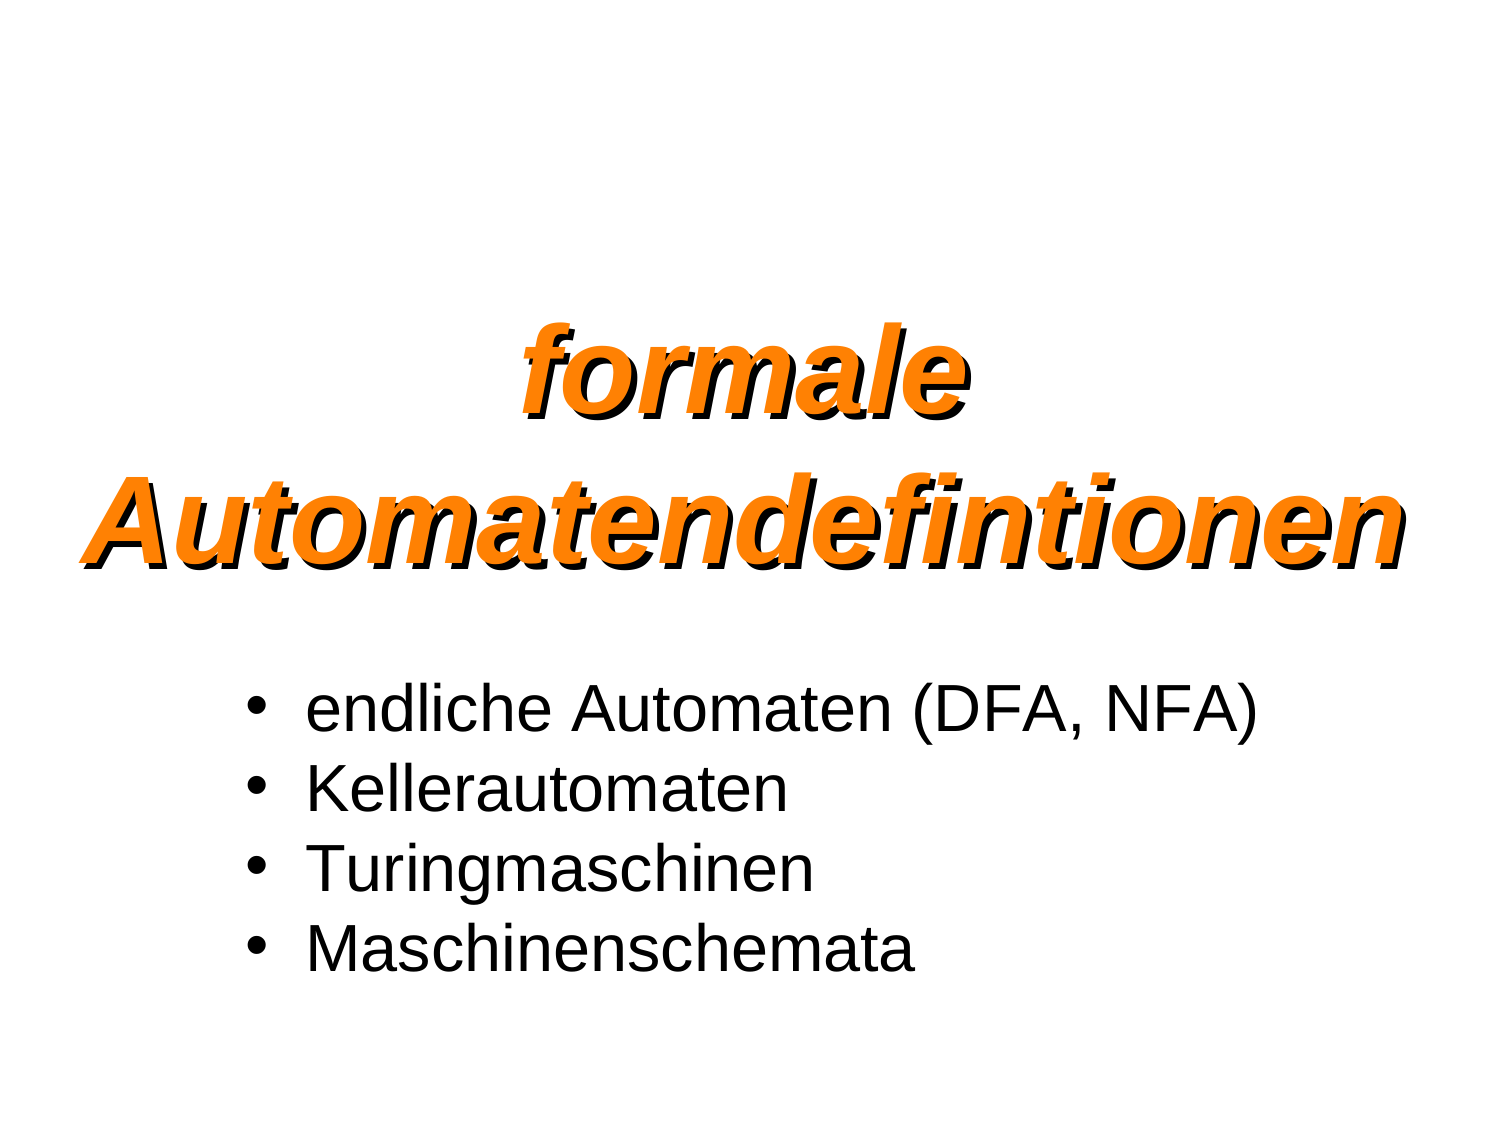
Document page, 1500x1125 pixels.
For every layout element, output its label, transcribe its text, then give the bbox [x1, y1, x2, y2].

title formale Automatendefintionen [29, 255, 1459, 622]
text_box endliche Automaten (DFA, NFA) Kellerautomaten Turingmaschinen Maschinenschemata [230, 656, 1317, 993]
